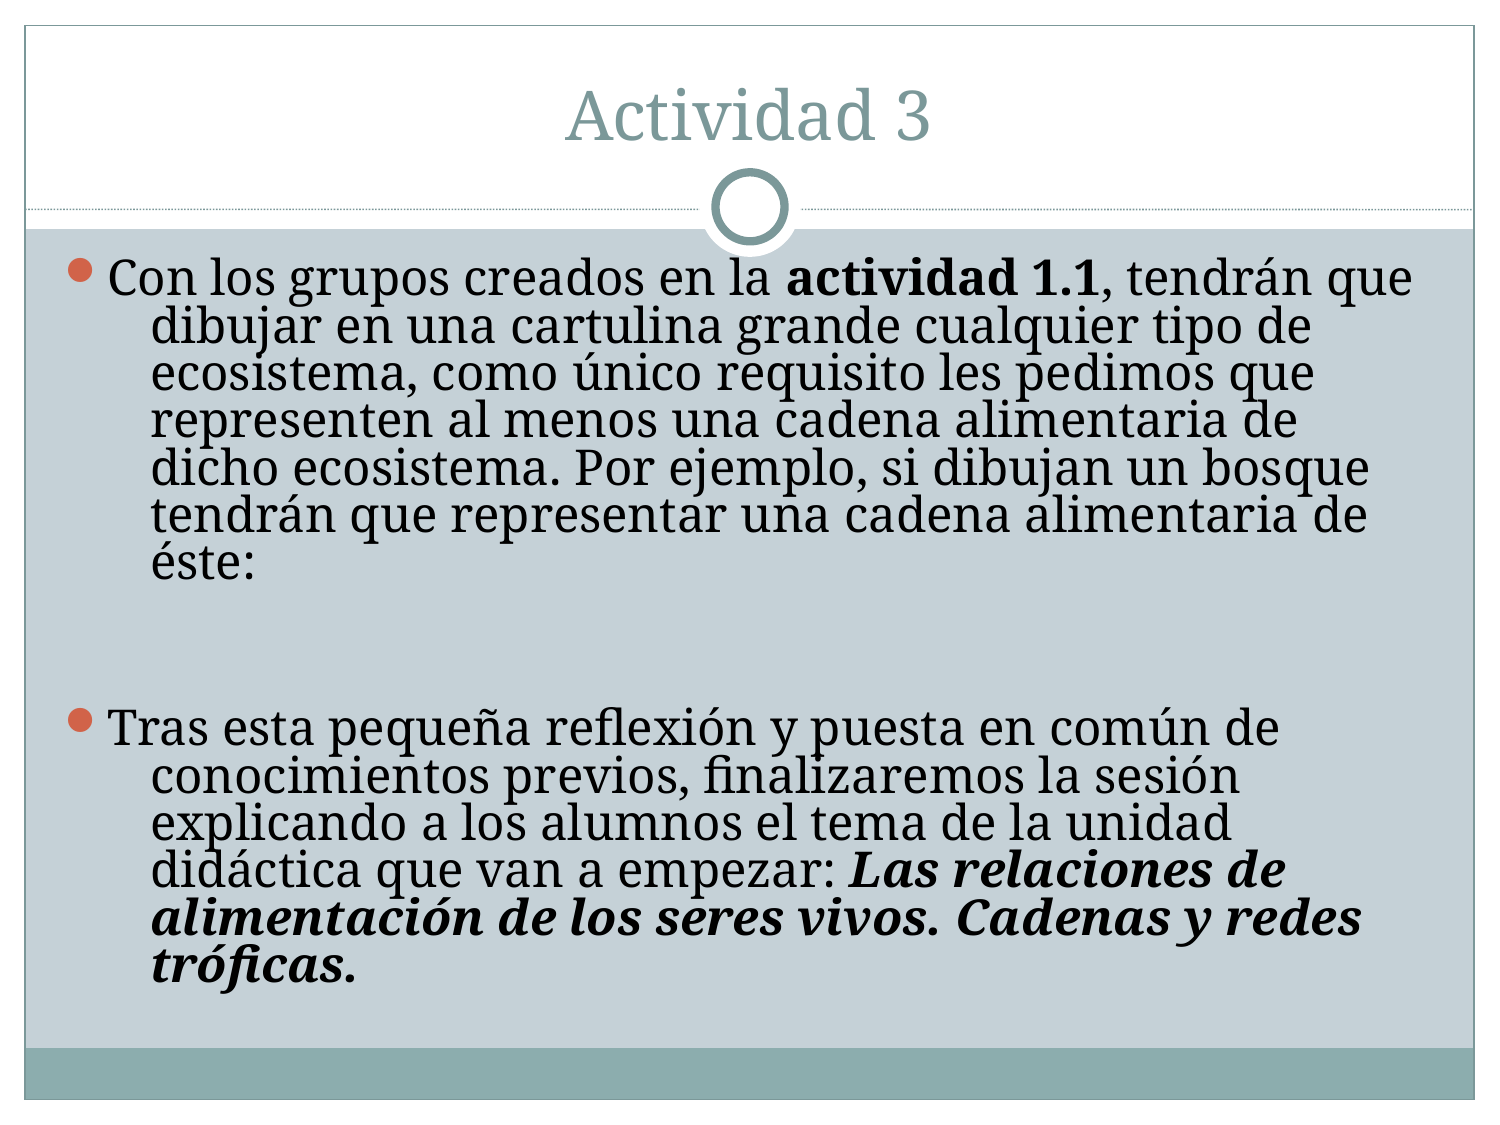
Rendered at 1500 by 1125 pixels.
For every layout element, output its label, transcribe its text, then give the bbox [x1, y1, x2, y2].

list Con los grupos creados en la actividad 1.1, tendrán que dibujar en una cartulina grande cualquier tipo de ecosistema, como único requisito les pedimos que representen al menos una cadena alimentaria de dicho ecosistema. Por ejemplo, si dibujan un bosque tendrán que representar una cadena alimentaria de éste: Tras esta pequeña reflexión y puesta en común de conocimientos previos, finalizaremos la sesión explicando a los alumnos el tema de la unidad didáctica que van a empezar: Las relaciones de alimentación de los seres vivos. Cadenas y redes tróficas. [49, 250, 1445, 1001]
title Actividad 3 [49, 37, 1450, 162]
